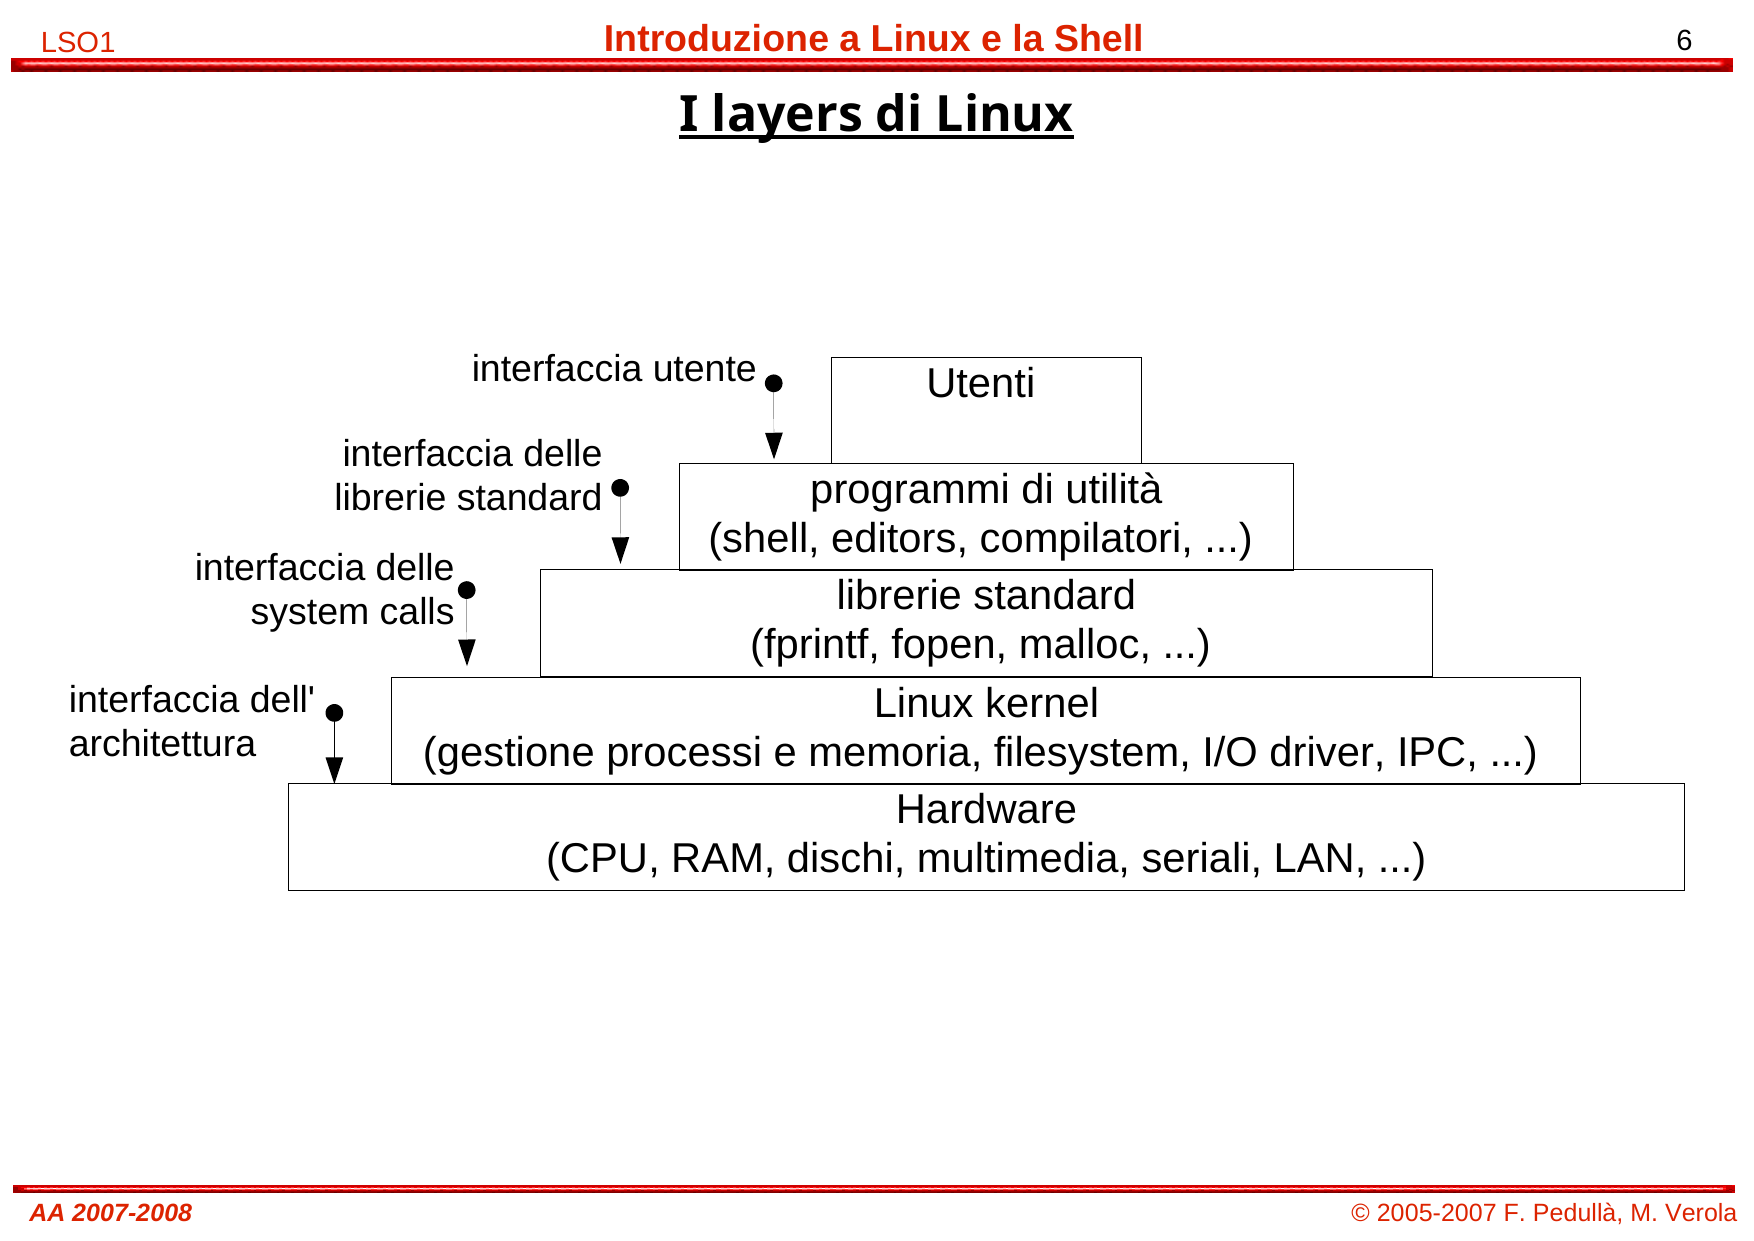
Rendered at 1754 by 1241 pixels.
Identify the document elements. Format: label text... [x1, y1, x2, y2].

picture [13, 1185, 1735, 1193]
text_box interfaccia delle system calls [100, 544, 455, 640]
text_box interfaccia dell' architettura [69, 676, 316, 772]
picture [11, 58, 1733, 72]
text_box librerie standard (fprintf, fopen, malloc, ...) [540, 569, 1433, 677]
text_box interfaccia delle librerie standard [247, 430, 603, 526]
text_box Linux kernel (gestione processi e memoria, filesystem, I/O driver, IPC, ...) [391, 677, 1581, 785]
text_box Hardware (CPU, RAM, dischi, multimedia, seriali, LAN, ...) [288, 783, 1685, 891]
text_box interfaccia utente [459, 345, 770, 393]
text_box programmi di utilità (shell, editors, compilatori, ...) [679, 463, 1294, 571]
title I layers di Linux [40, 66, 1714, 162]
text_box Utenti [831, 357, 1142, 464]
